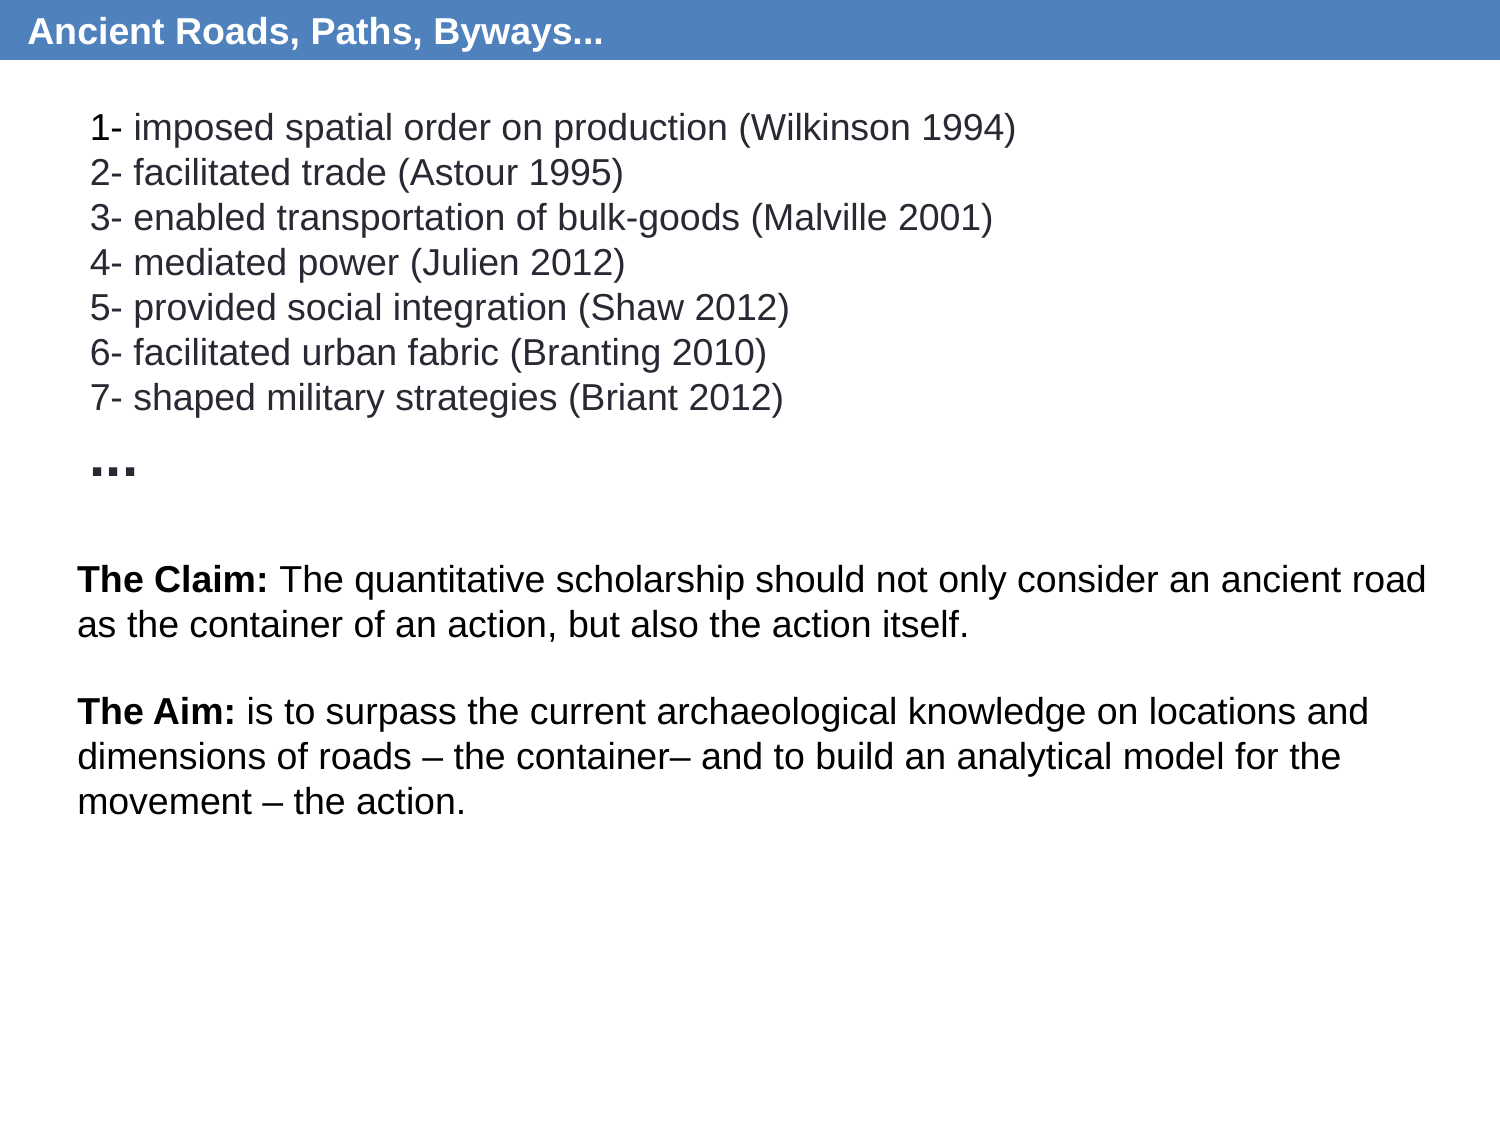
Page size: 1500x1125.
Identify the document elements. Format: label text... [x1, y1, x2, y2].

text_box The Claim: The quantitative scholarship should not only consider an ancient road as the container of an action, but also the action itself. [62, 547, 1463, 653]
text_box 1- imposed spatial order on production (Wilkinson 1994) 2- facilitated trade (Astour 1995) 3- enabled transportation of bulk-goods (Malville 2001) 4- mediated power (Julien 2012) 5- provided social integration (Shaw 2012) 6- facilitated urban fabric (Branting 2010) 7- shaped military strategies (Briant 2012) ... [75, 96, 1363, 496]
text_box Ancient Roads, Paths, Byways... [12, 0, 1313, 60]
text_box The Aim: is to surpass the current archaeological knowledge on locations and dimensions of roads – the container– and to build an analytical model for the movement – the action. [62, 679, 1500, 830]
